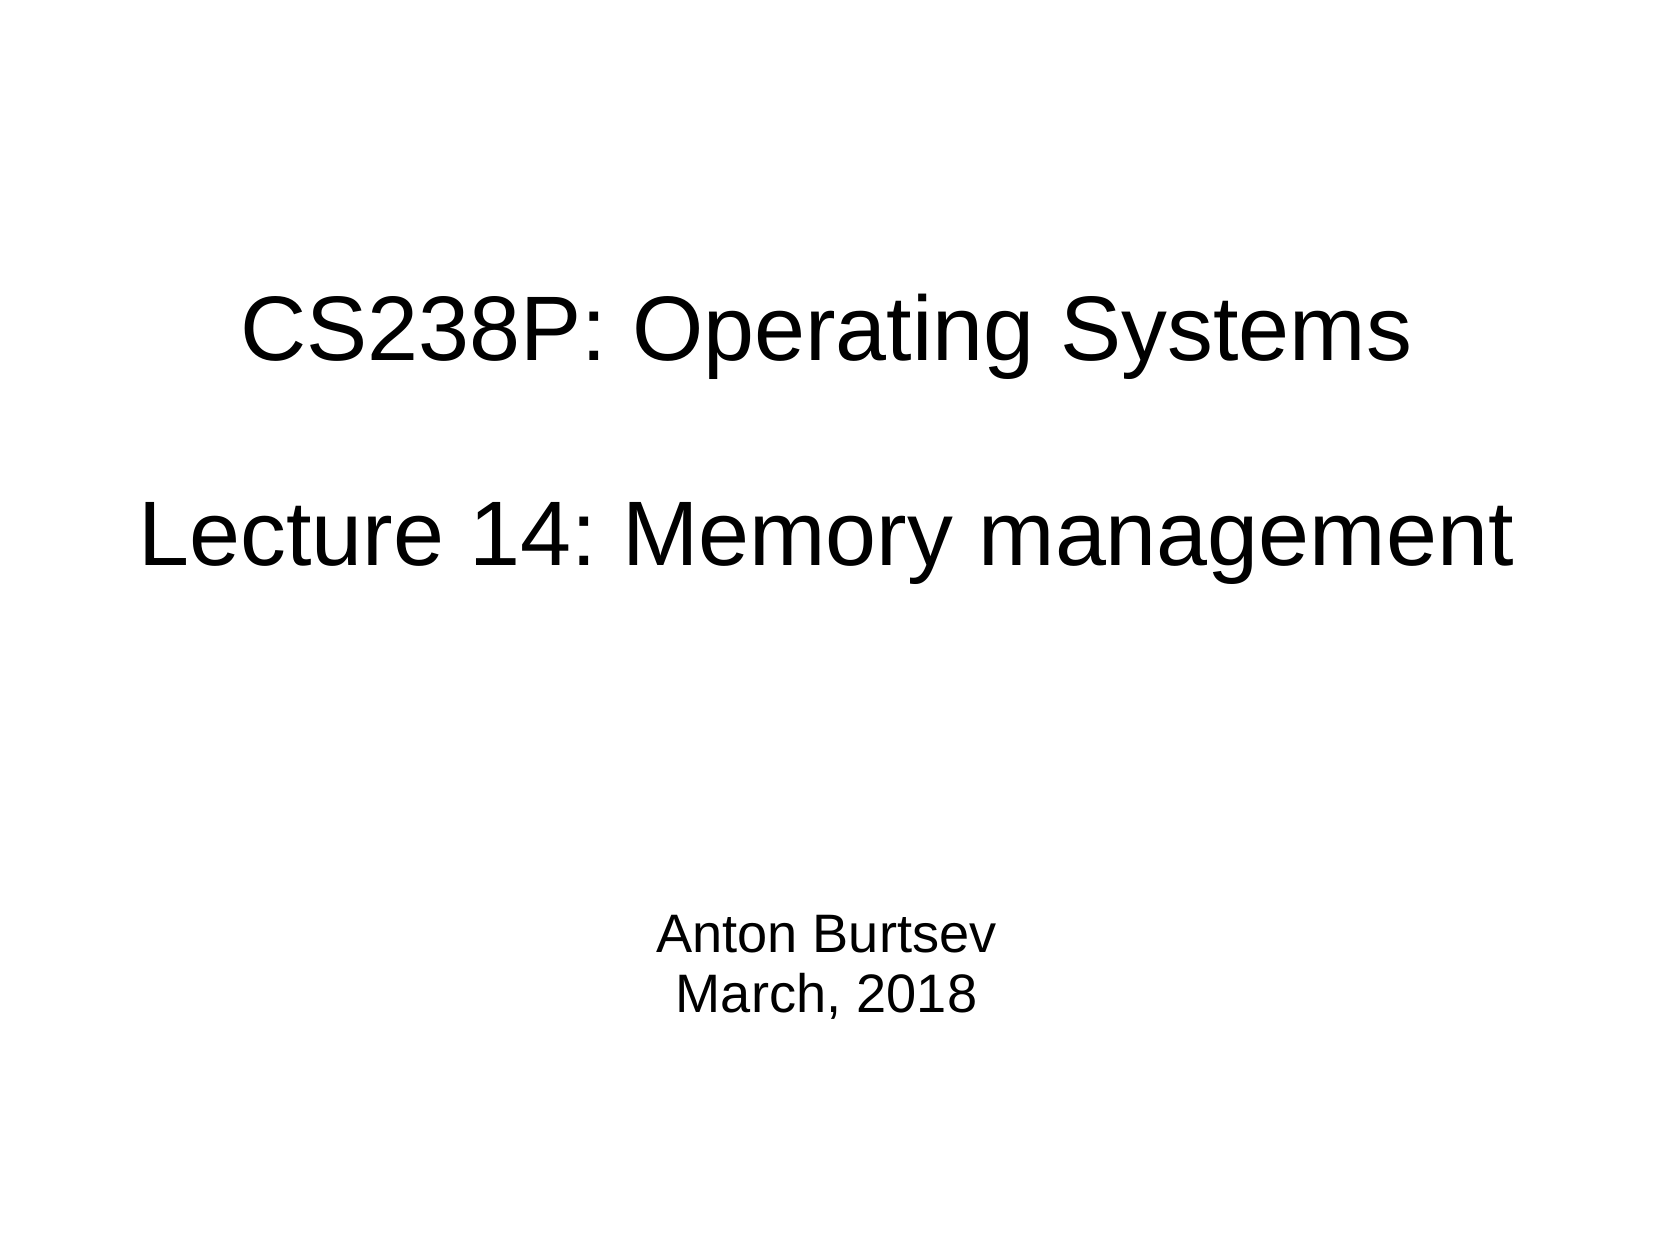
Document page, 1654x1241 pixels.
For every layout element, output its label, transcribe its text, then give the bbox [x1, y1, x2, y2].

title CS238P: Operating Systems Lecture 14: Memory management [82, 113, 1571, 637]
subtitle Anton Burtsev March, 2018 [82, 637, 1571, 1109]
